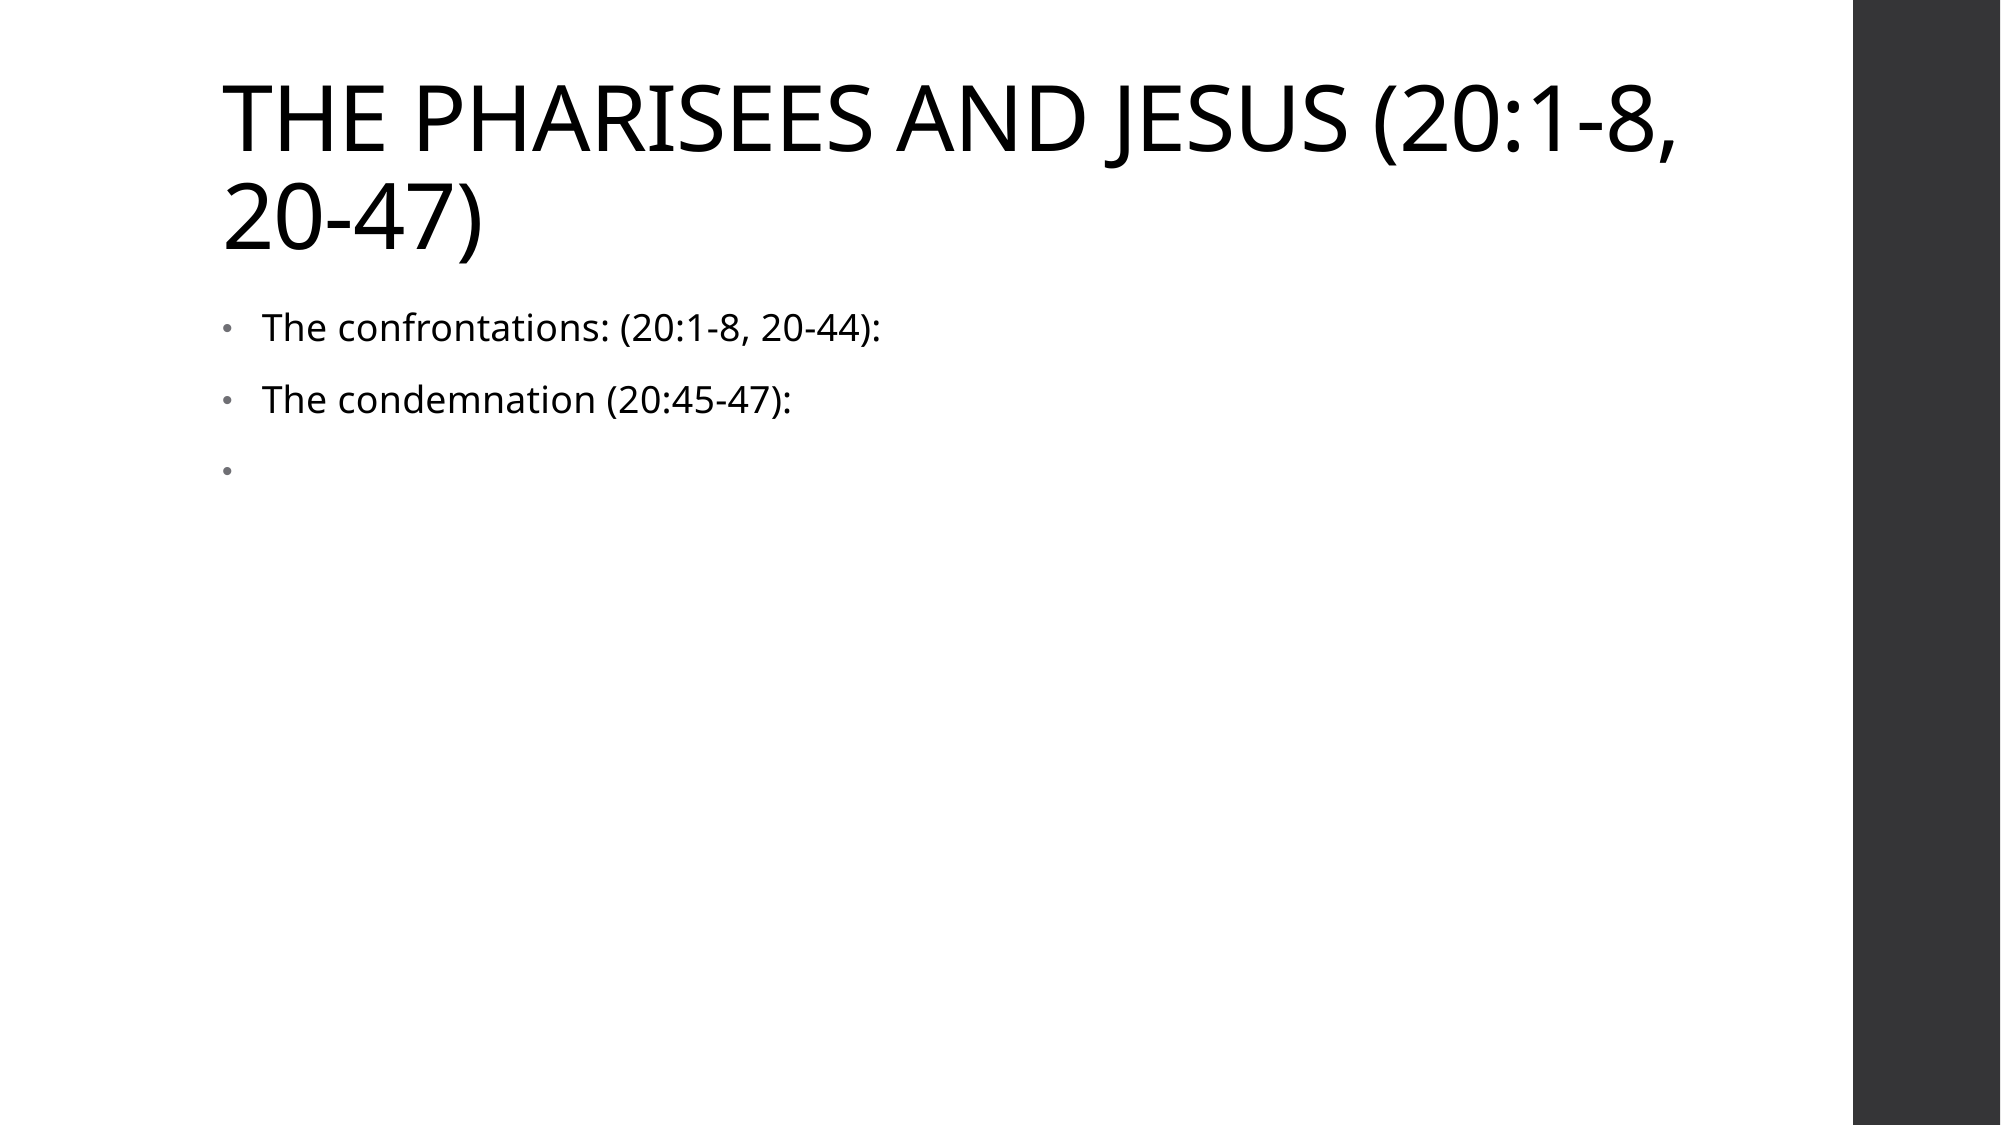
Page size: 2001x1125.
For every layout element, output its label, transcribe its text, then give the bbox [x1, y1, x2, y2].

list The confrontations: (20:1-8, 20-44): The condemnation (20:45-47): [206, 299, 1617, 1014]
title THE PHARISEES AND JESUS (20:1-8, 20-47) [206, 60, 1797, 278]
